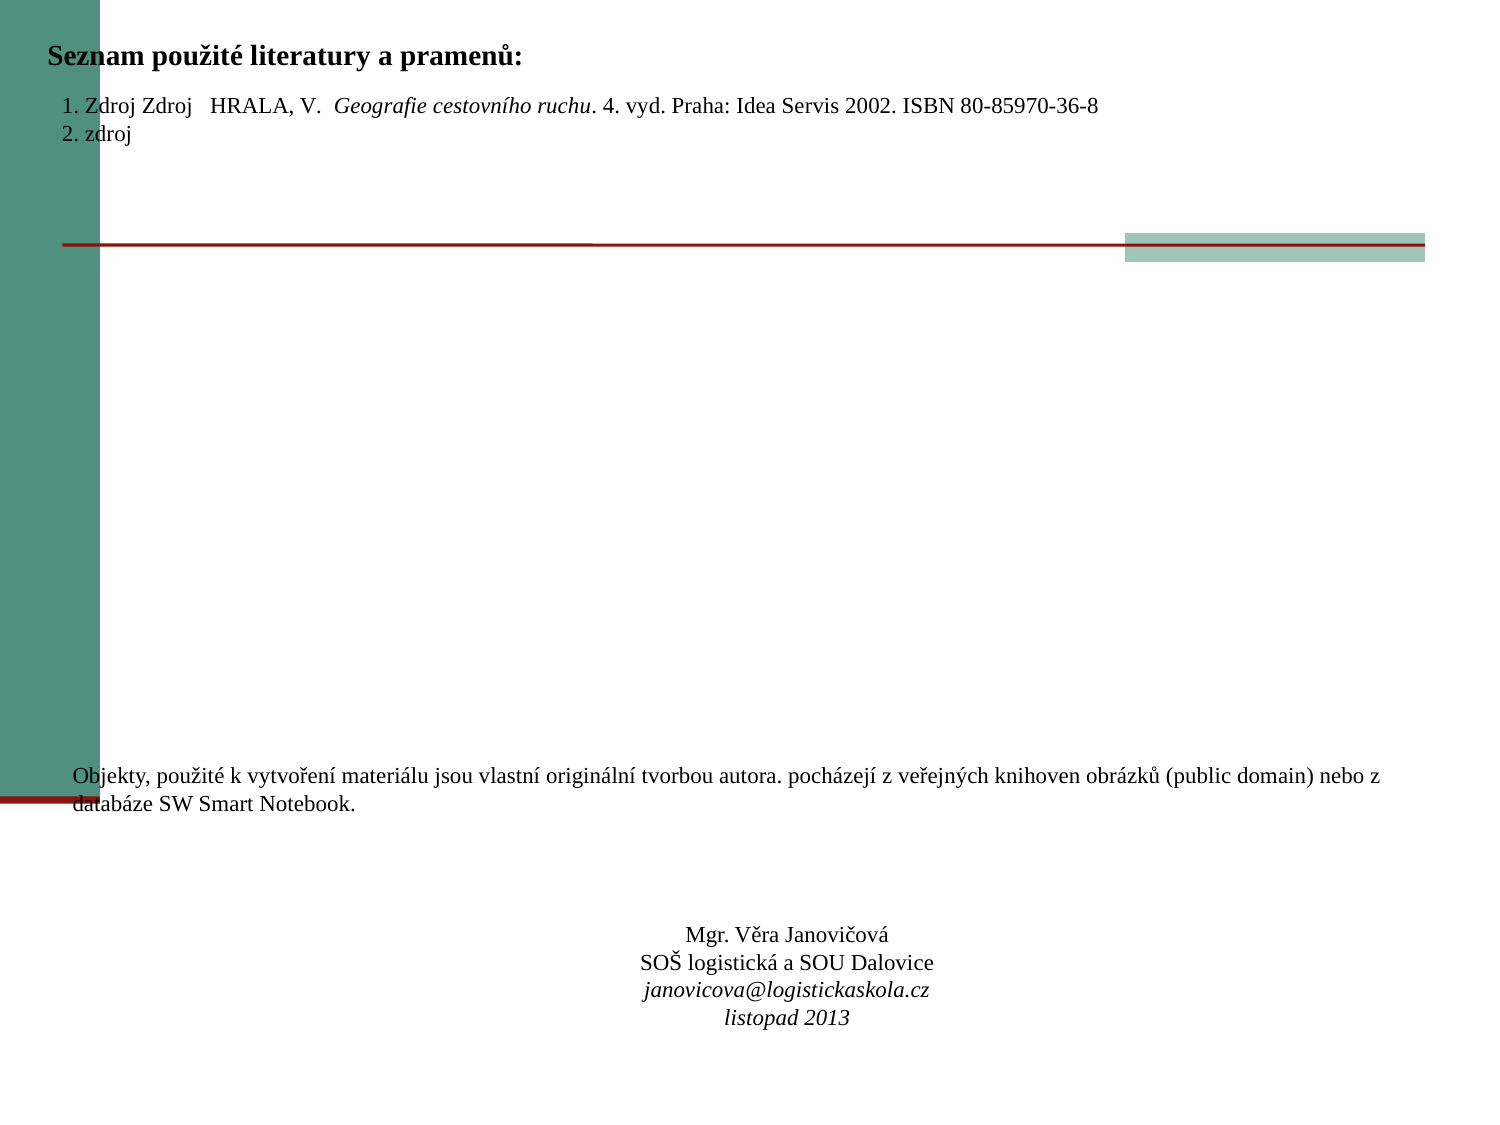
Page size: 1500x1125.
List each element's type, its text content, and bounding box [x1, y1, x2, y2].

text_box Mgr. Věra Janovičová SOŠ logistická a SOU Dalovice janovicova@logistickaskola.cz listopad 2013 [494, 913, 1080, 1039]
text_box 1. Zdroj Zdroj HRALA, V. Geografie cestovního ruchu. 4. vyd. Praha: Idea Servis 2002. ISBN 80-85970-36-8 2. zdroj [48, 84, 1310, 154]
text_box Objekty, použité k vytvoření materiálu jsou vlastní originální tvorbou autora. pocházejí z veřejných knihoven obrázků (public domain) nebo z databáze SW Smart Notebook. [58, 753, 1442, 823]
text_box Seznam použité literatury a pramenů: [33, 29, 762, 79]
